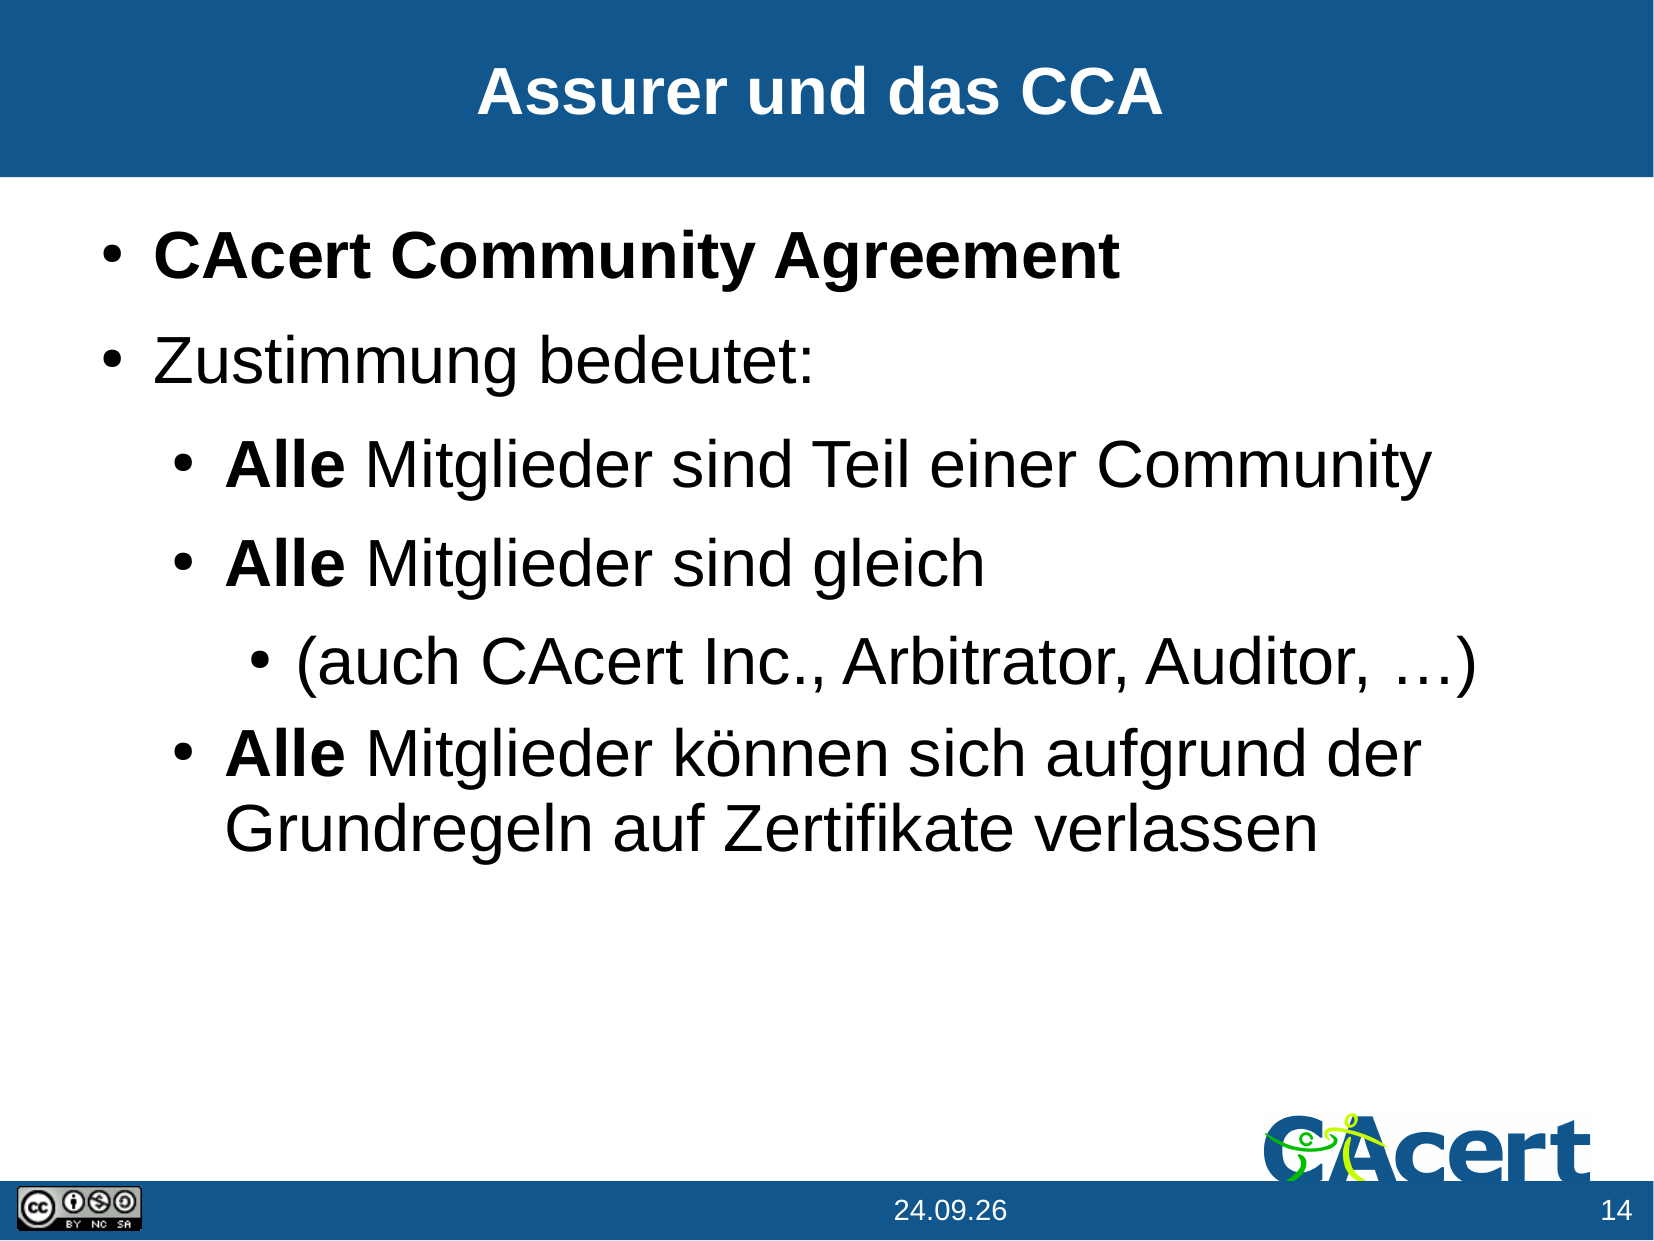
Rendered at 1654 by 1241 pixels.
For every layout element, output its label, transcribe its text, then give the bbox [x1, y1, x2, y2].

picture [1263, 1112, 1591, 1181]
list CAcert Community Agreement Zustimmung bedeutet: Alle Mitglieder sind Teil einer Community Alle Mitglieder sind gleich (auch CAcert Inc., Arbitrator, Auditor, …) Alle Mitglieder können sich aufgrund der Grundregeln auf Zertifikate verlassen [82, 218, 1571, 1091]
picture [17, 1186, 142, 1231]
title Assurer und das CCA [76, 17, 1565, 166]
